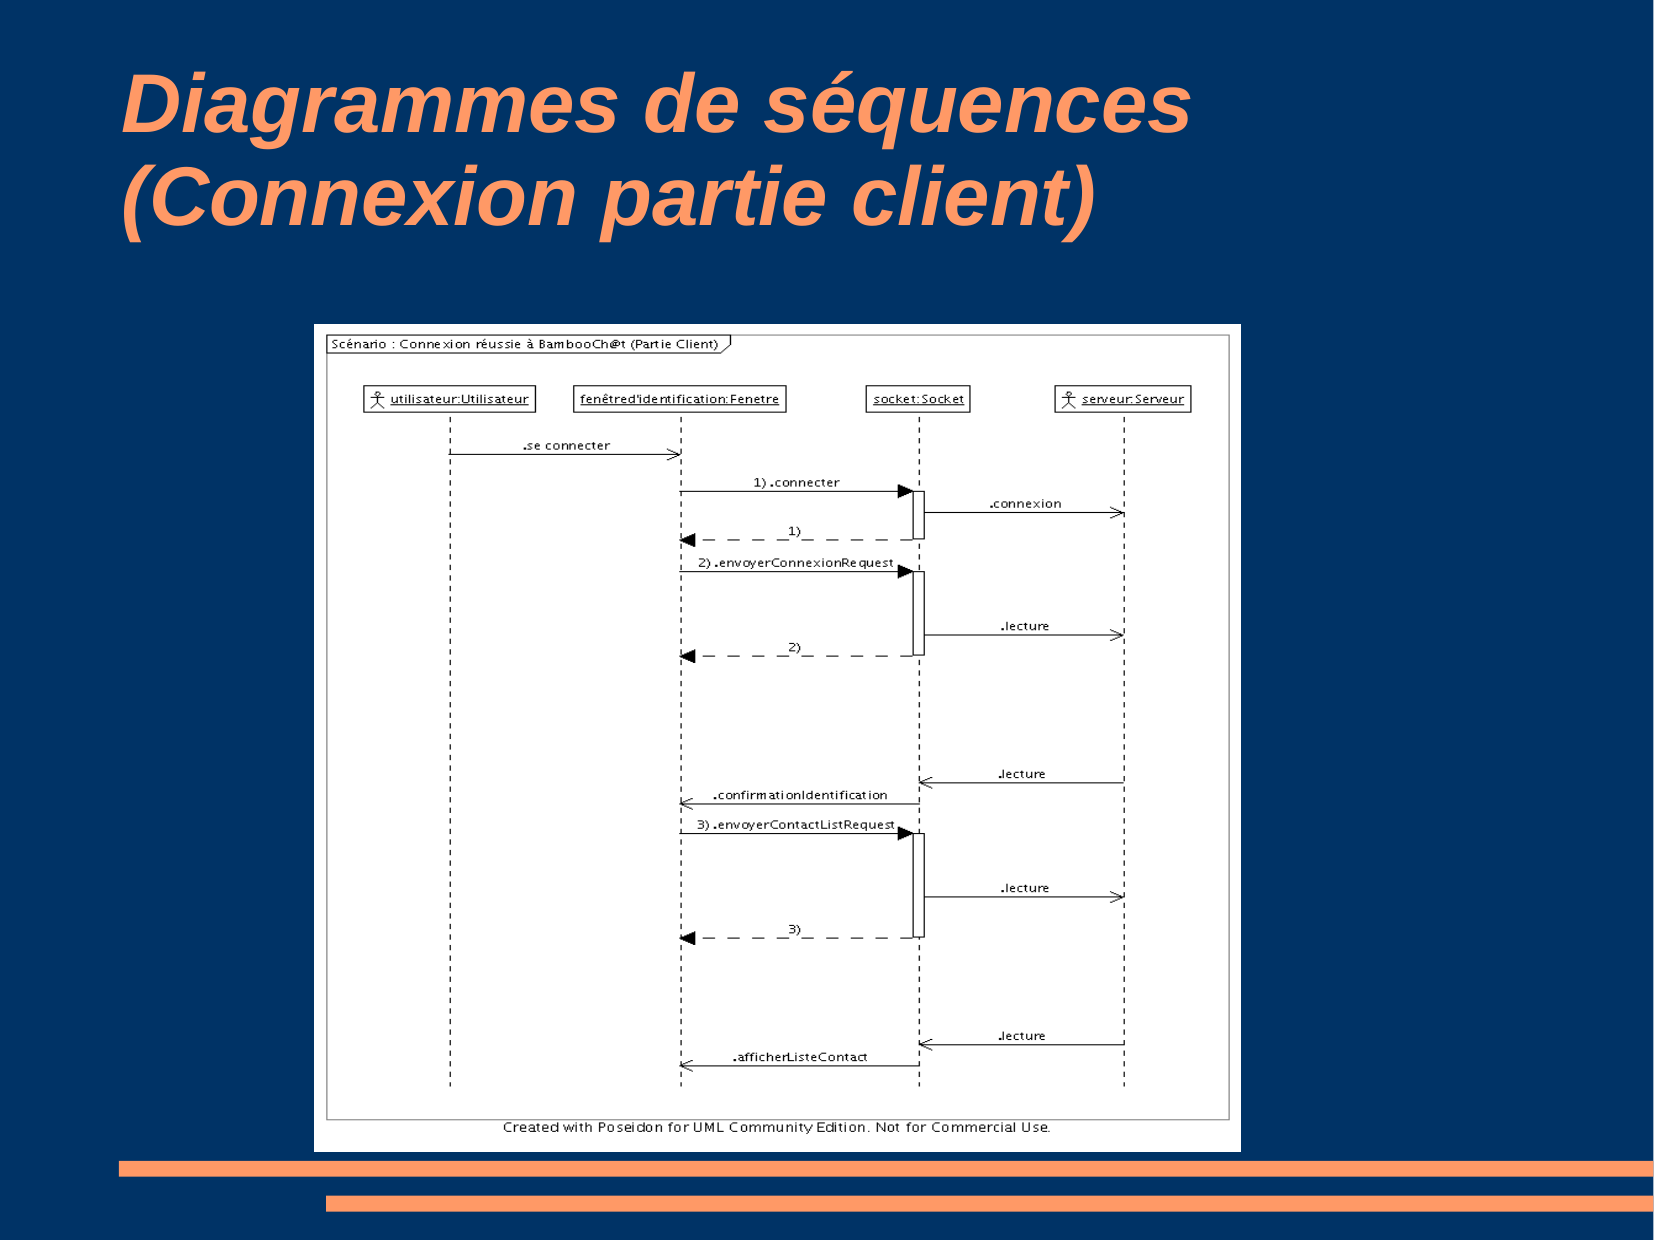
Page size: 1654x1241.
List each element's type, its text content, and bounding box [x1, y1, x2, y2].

chart [121, 322, 1561, 1132]
title Diagrammes de séquences (Connexion partie client) [121, 42, 1534, 258]
picture [314, 324, 1241, 1152]
